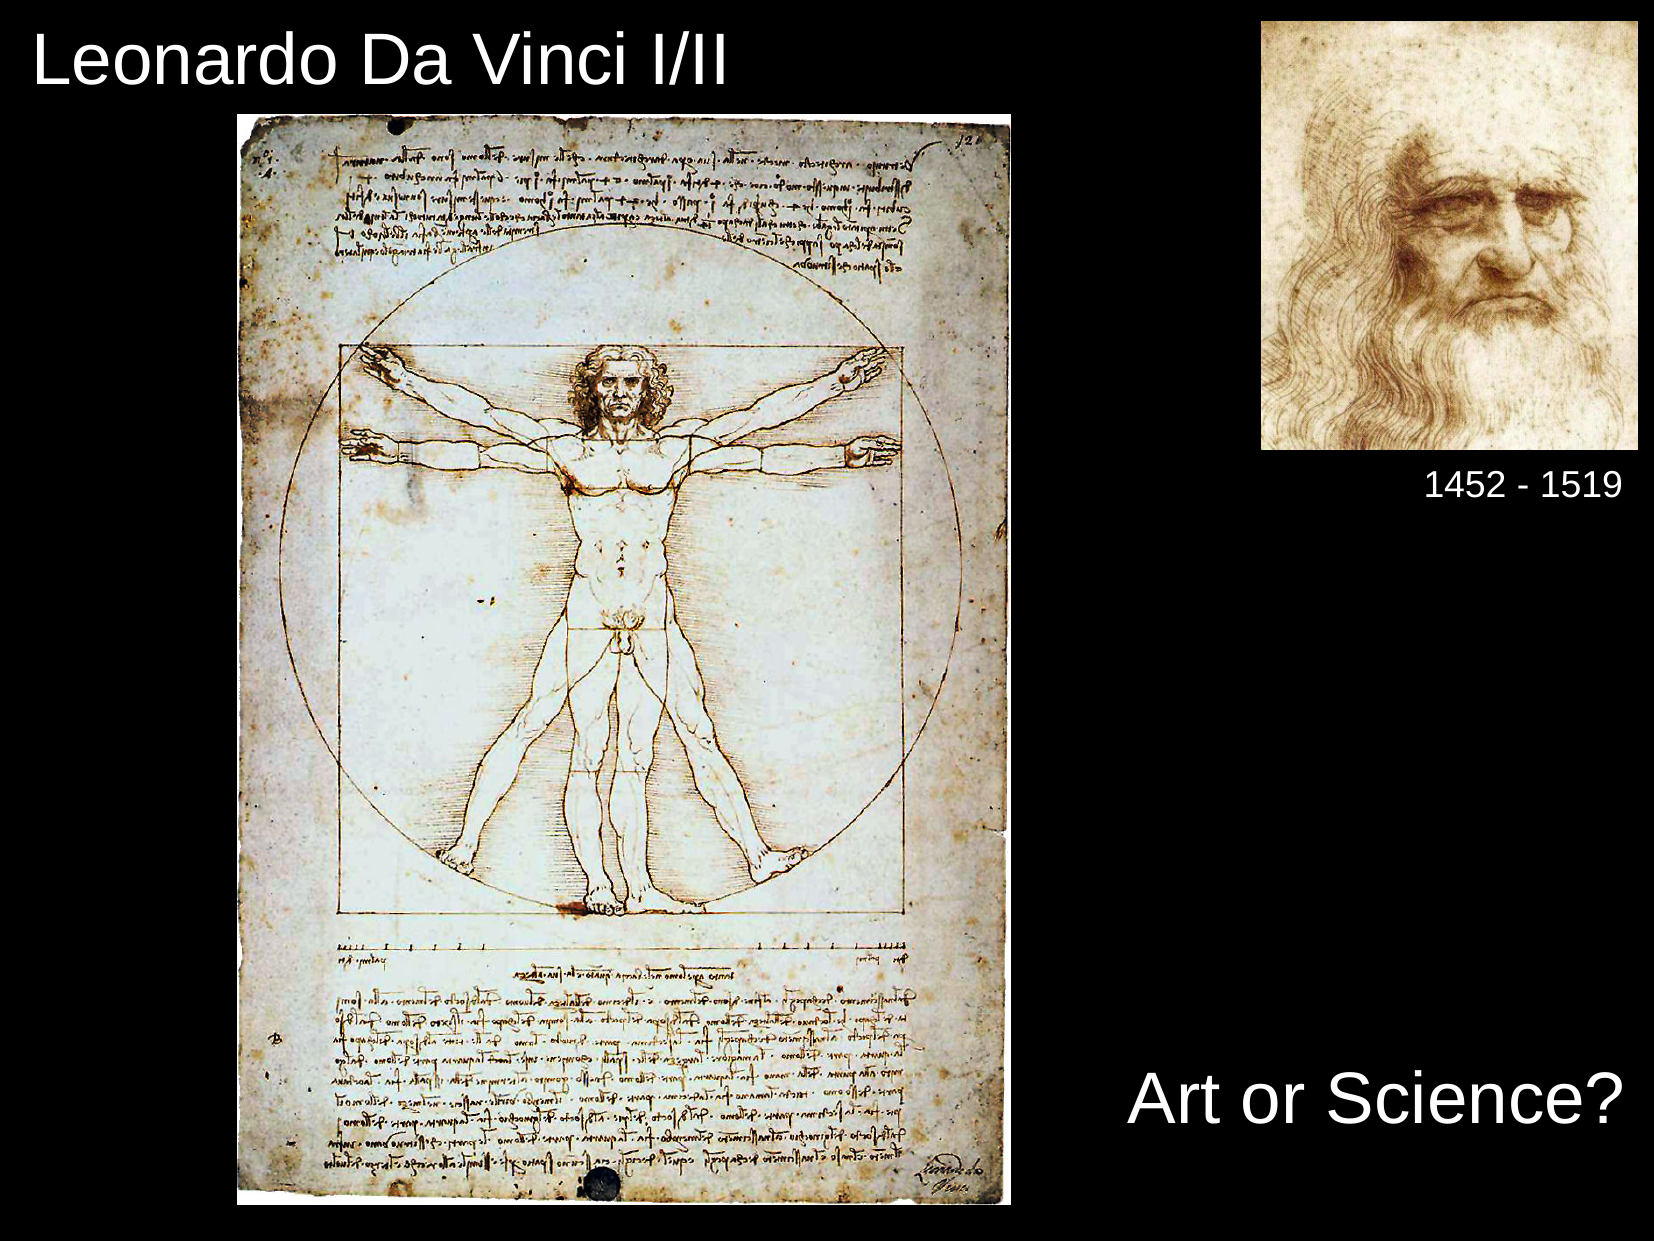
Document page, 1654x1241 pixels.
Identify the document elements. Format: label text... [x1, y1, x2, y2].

picture [237, 1147, 1011, 1205]
picture [1261, 21, 1638, 450]
picture [237, 190, 1011, 1050]
text_box Art or Science? [10, 1050, 1641, 1147]
text_box 1452 - 1519 [1408, 456, 1654, 514]
text_box Leonardo Da Vinci I/II [16, 11, 1638, 190]
